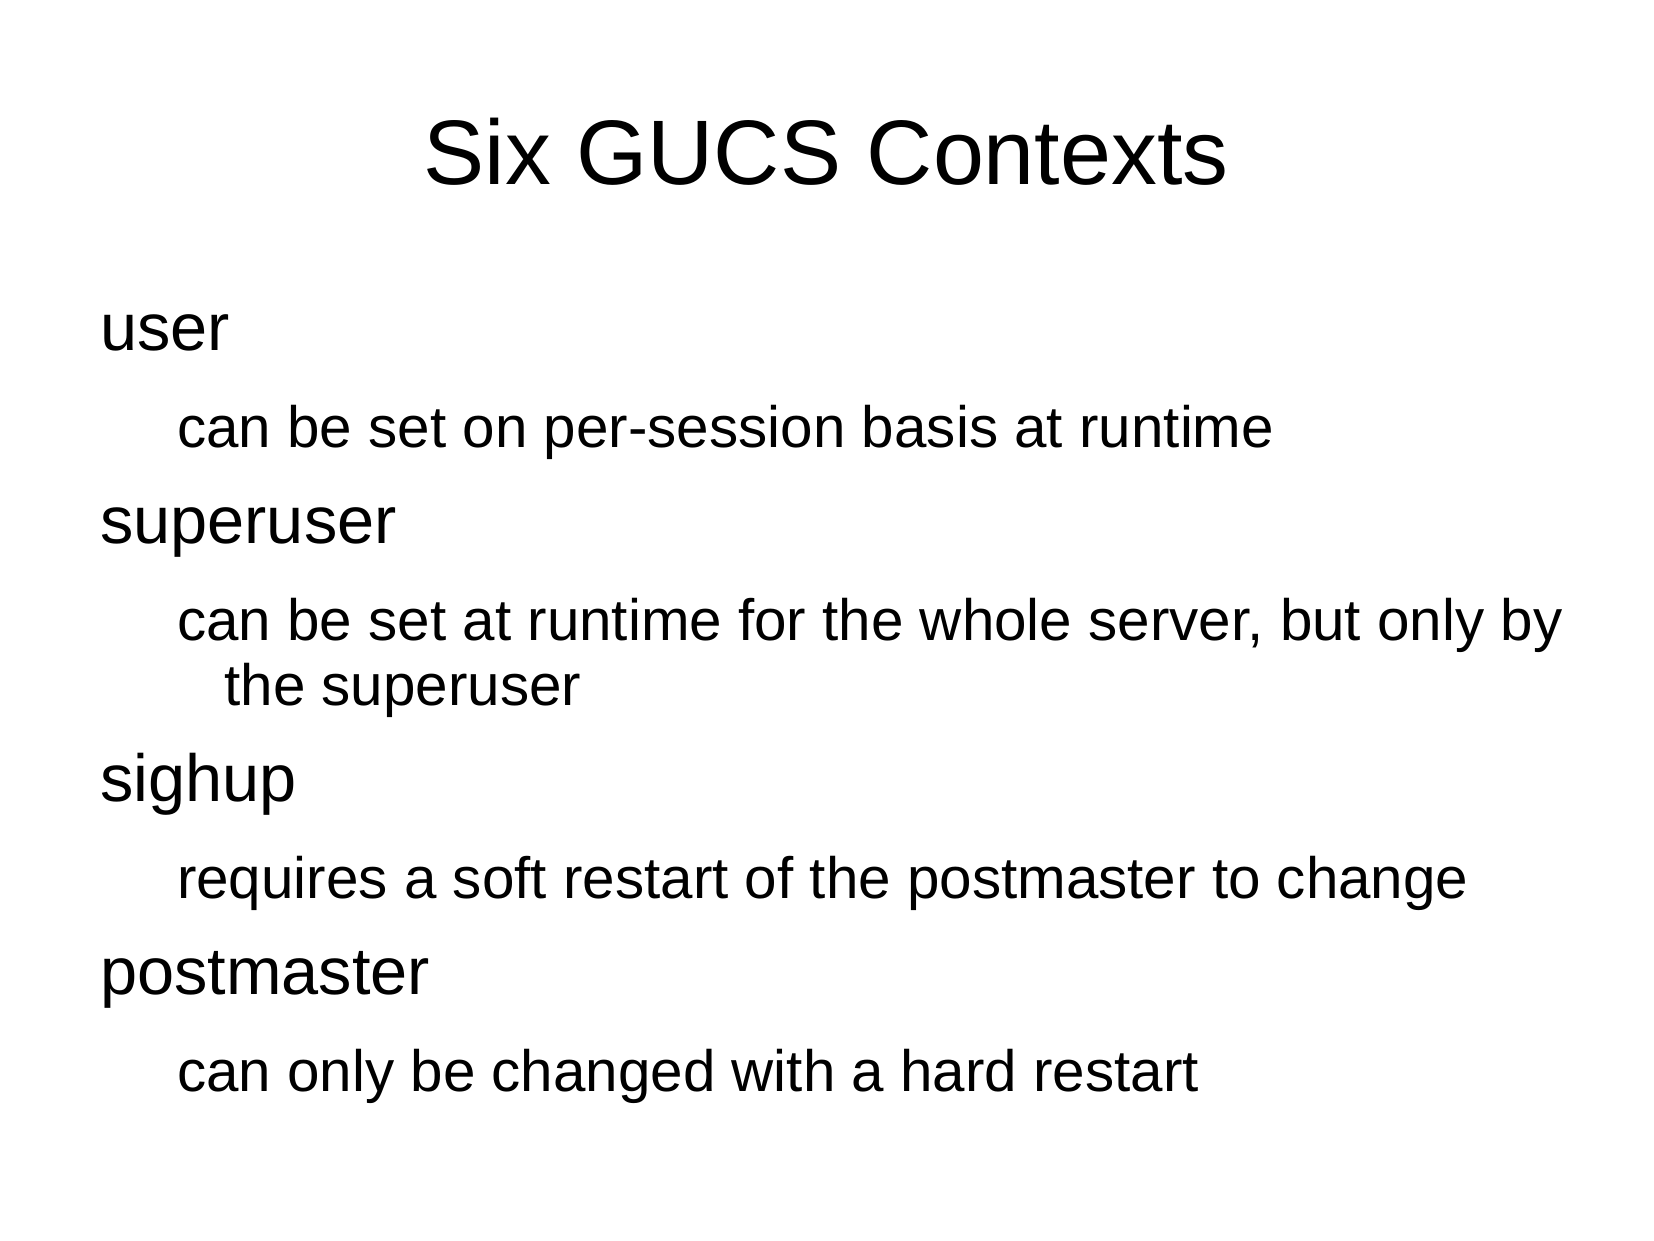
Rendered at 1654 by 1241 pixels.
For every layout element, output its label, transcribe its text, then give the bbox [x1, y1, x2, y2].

title Six GUCS Contexts [82, 49, 1571, 257]
list user can be set on per-session basis at runtime superuser can be set at runtime for the whole server, but only by the superuser sighup requires a soft restart of the postmaster to change postmaster can only be changed with a hard restart [82, 290, 1571, 1106]
